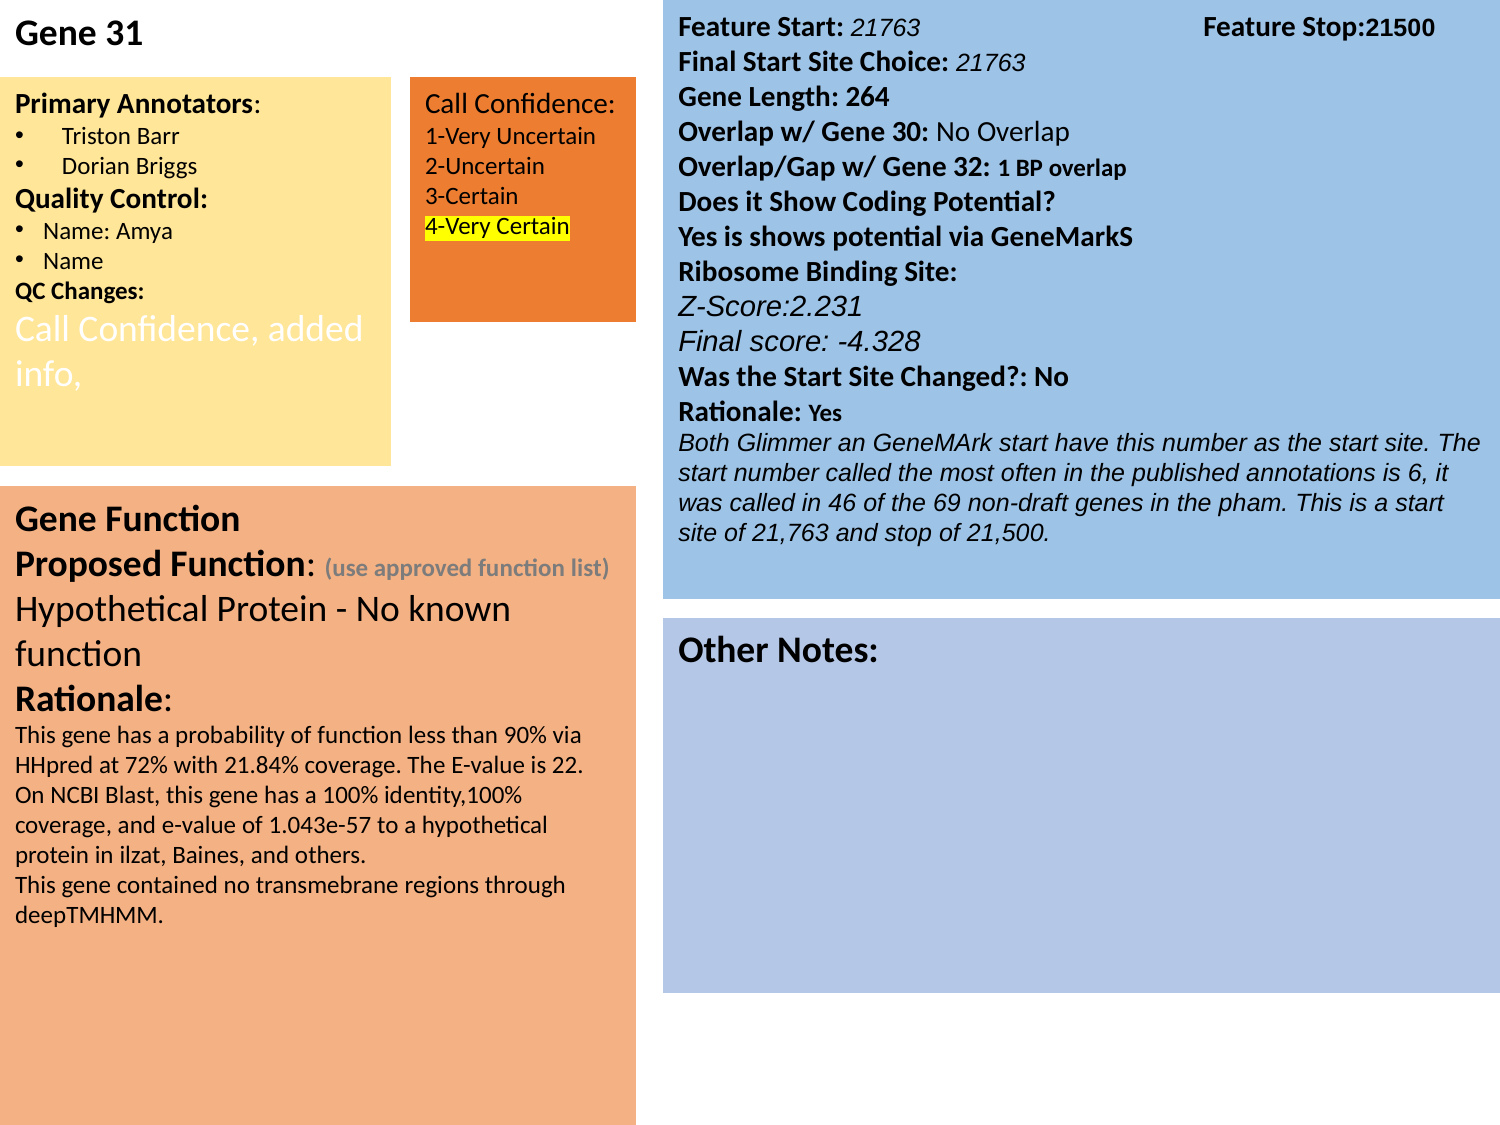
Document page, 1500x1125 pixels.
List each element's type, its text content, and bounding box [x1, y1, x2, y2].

text_box Primary Annotators: Triston Barr Dorian Briggs Quality Control: Name: Amya Name QC Changes: Call Confidence, added info, [0, 77, 391, 466]
text_box Gene 31 [0, 0, 160, 61]
text_box Other Notes: [663, 618, 1500, 993]
text_box Gene Function Proposed Function: (use approved function list) Hypothetical Protein - No known function Rationale: This gene has a probability of function less than 90% via HHpred at 72% with 21.84% coverage. The E-value is 22. On NCBI Blast, this gene has a 100% identity,100% coverage, and e-value of 1.043e-57 to a hypothetical protein in ilzat, Baines, and others. This gene contained no transmebrane regions through deepTMHMM. [0, 486, 636, 1125]
text_box Call Confidence: 1-Very Uncertain 2-Uncertain 3-Certain 4-Very Certain [410, 77, 636, 322]
text_box Feature Start: 21763 Feature Stop:21500 Final Start Site Choice: 21763 Gene Length: 264 Overlap w/ Gene 30: No Overlap Overlap/Gap w/ Gene 32: 1 BP overlap Does it Show Coding Potential? Yes is shows potential via GeneMarkS Ribosome Binding Site: Z-Score:2.231 Final score: -4.328 Was the Start Site Changed?: No Rationale: Yes Both Glimmer an GeneMArk start have this number as the start site. The start number called the most often in the published annotations is 6, it was called in 46 of the 69 non-draft genes in the pham. This is a start site of 21,763 and stop of 21,500. [663, 0, 1500, 599]
